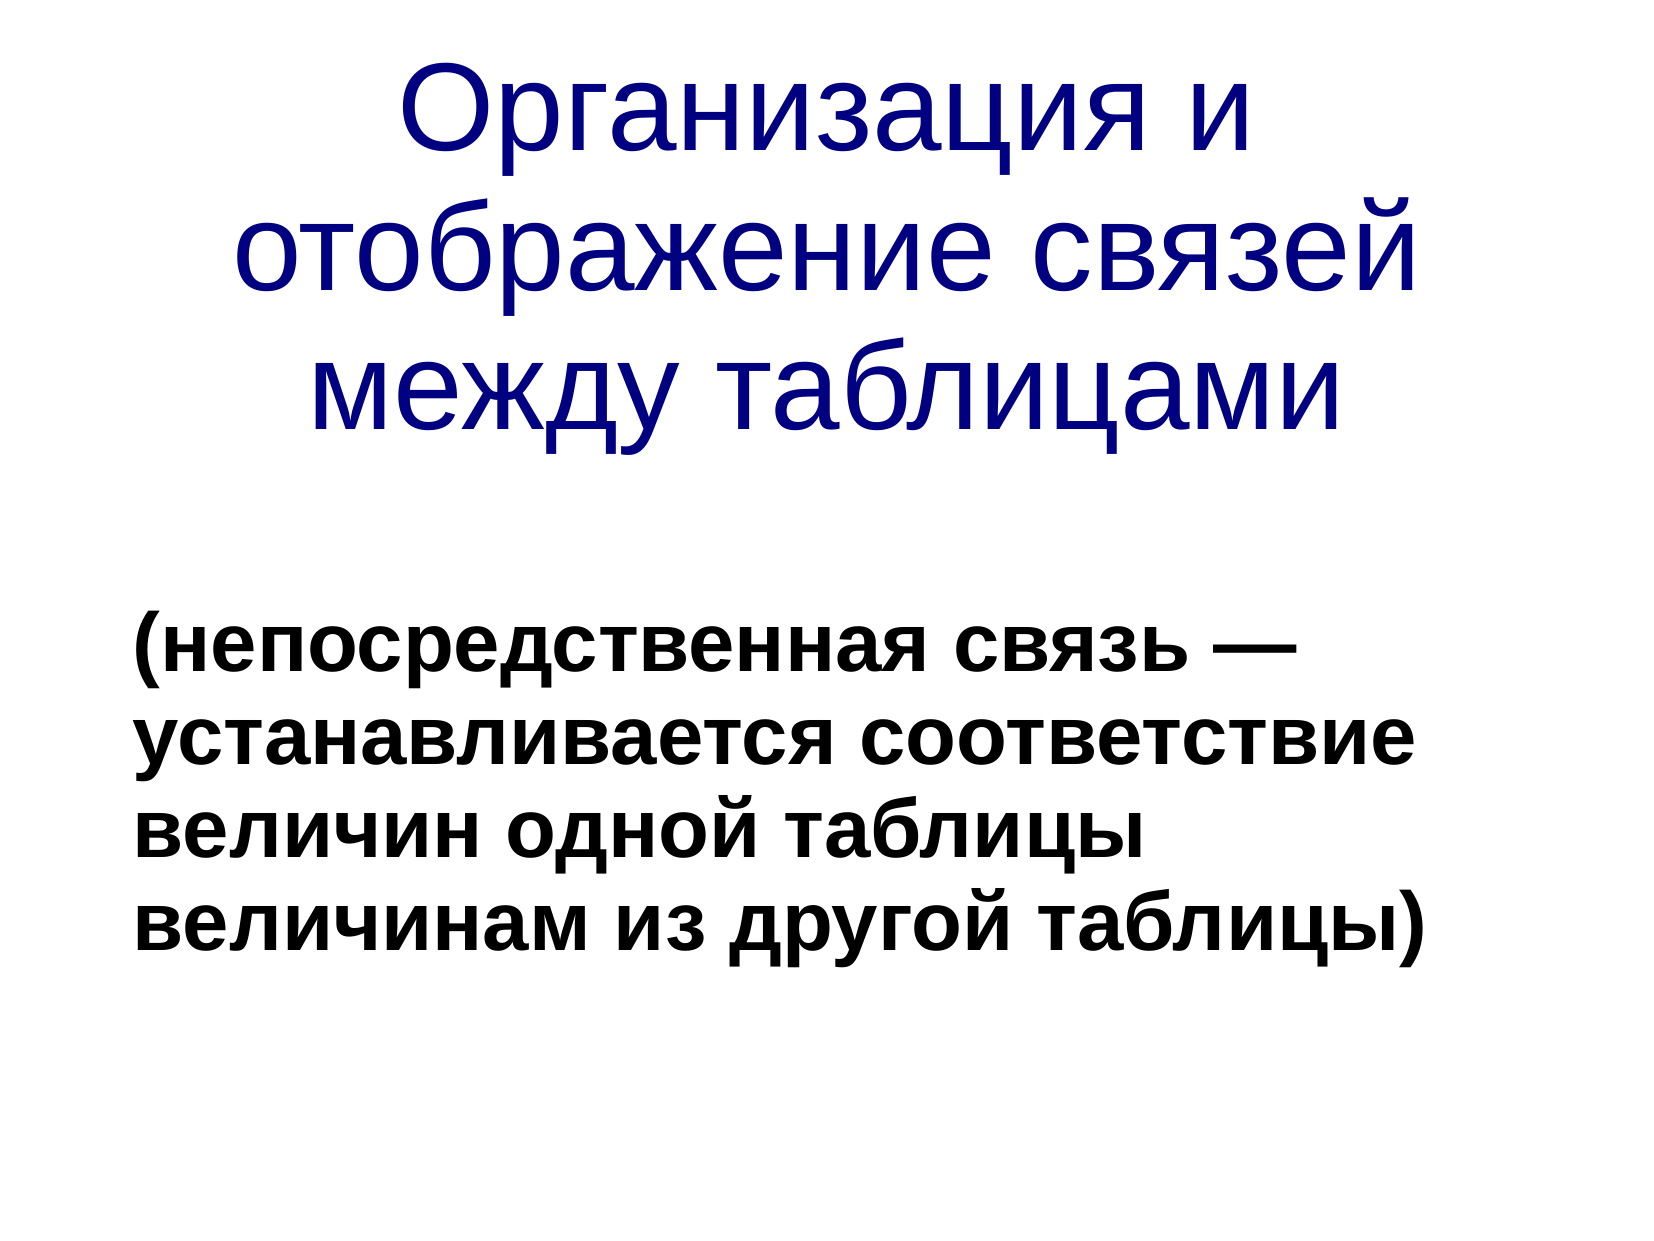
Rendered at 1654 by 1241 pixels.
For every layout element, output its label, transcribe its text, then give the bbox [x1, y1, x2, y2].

text_box Организация и отображение связей между таблицами (непосредственная связь — устанавливается соответствие величин одной таблицы величинам из другой таблицы) [118, 29, 1536, 976]
